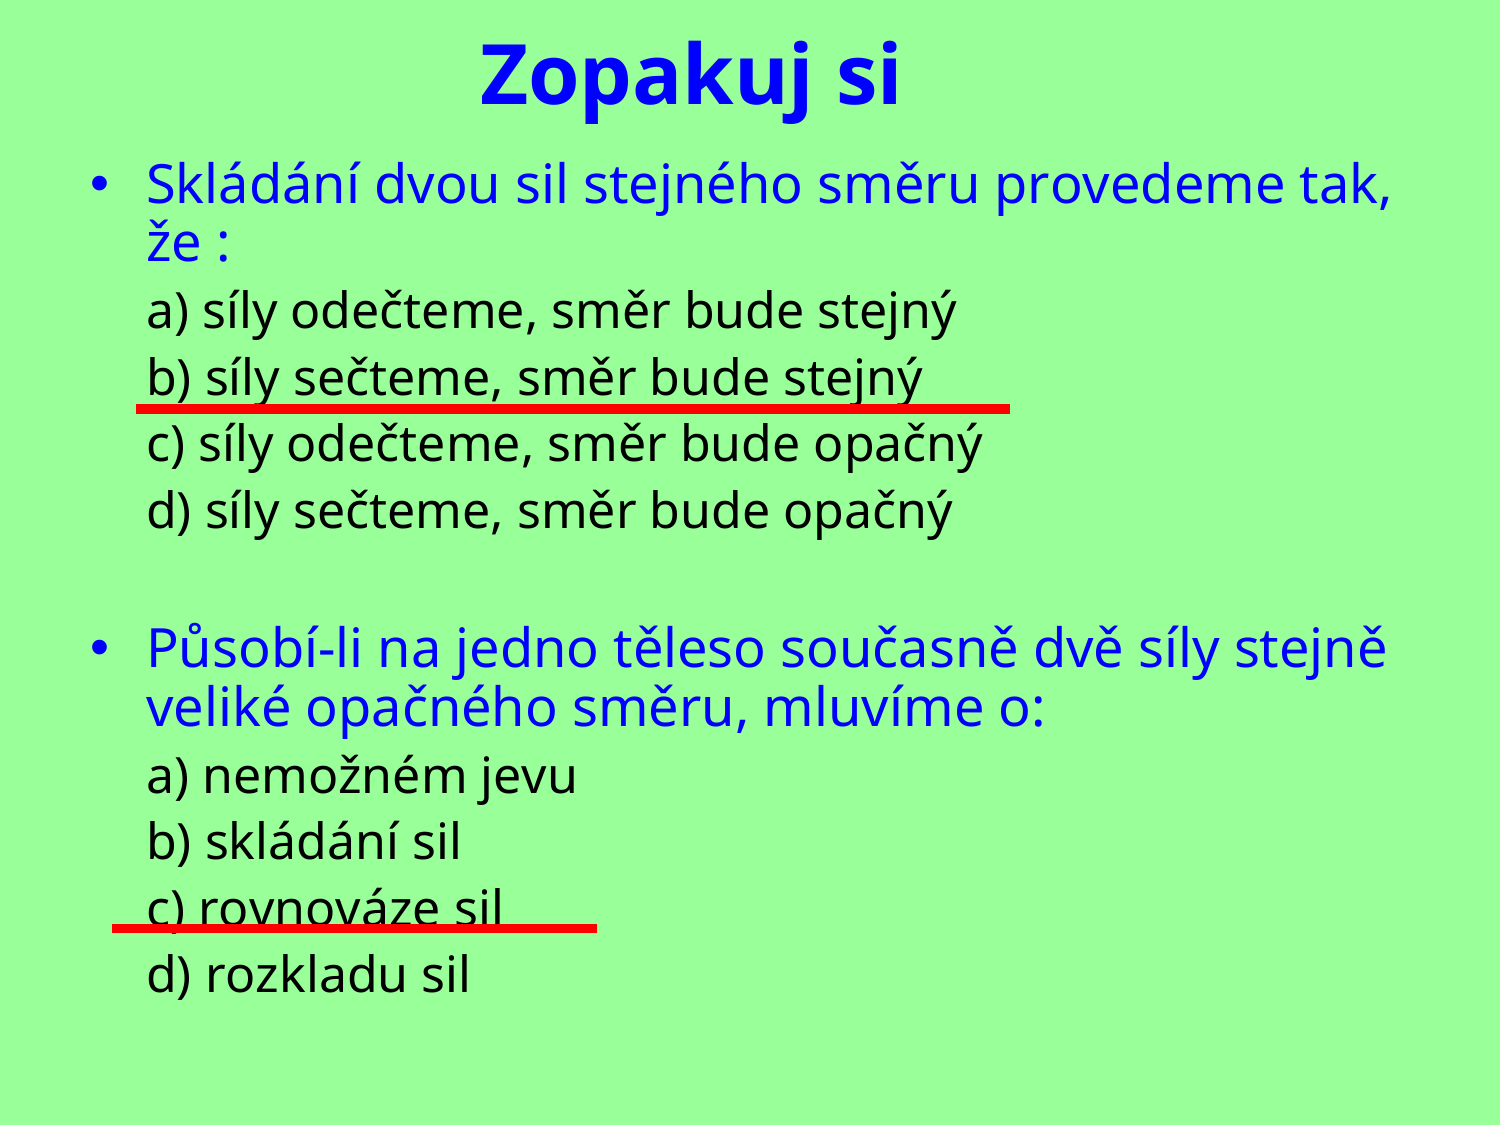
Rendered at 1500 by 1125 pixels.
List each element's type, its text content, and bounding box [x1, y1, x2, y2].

list Skládání dvou sil stejného směru provedeme tak, že : a) síly odečteme, směr bude stejný b) síly sečteme, směr bude stejný c) síly odečteme, směr bude opačný d) síly sečteme, směr bude opačný Působí-li na jedno těleso současně dvě síly stejně veliké opačného směru, mluvíme o: a) nemožném jevu b) skládání sil c) rovnováze sil d) rozkladu sil [75, 148, 1426, 1083]
title Zopakuj si [442, 13, 941, 129]
